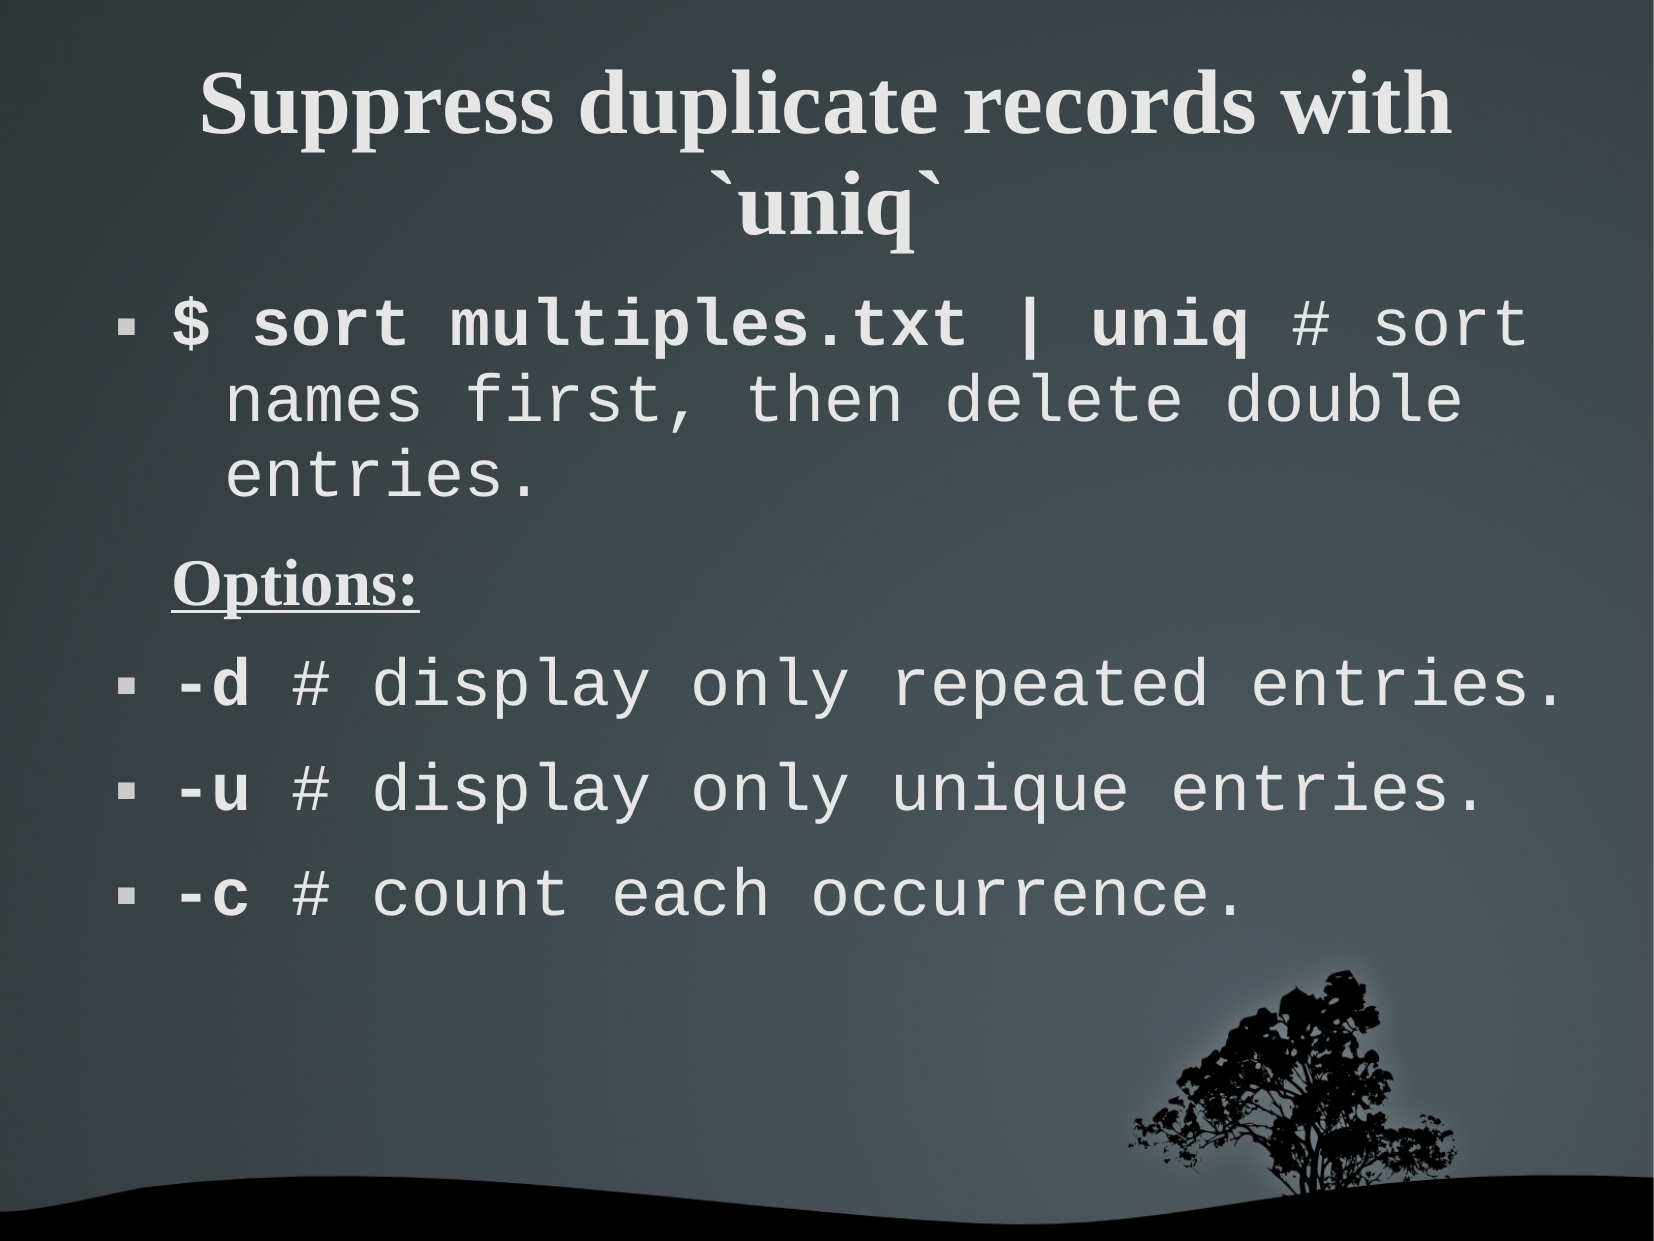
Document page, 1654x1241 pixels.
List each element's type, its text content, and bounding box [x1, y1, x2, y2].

title Suppress duplicate records with `uniq` [82, 19, 1571, 287]
list $ sort multiples.txt | uniq # sort names first, then delete double entries. Options: -d # display only repeated entries. -u # display only unique entries. -c # count each occurrence. [82, 290, 1579, 1109]
picture [0, 0, 1654, 1241]
